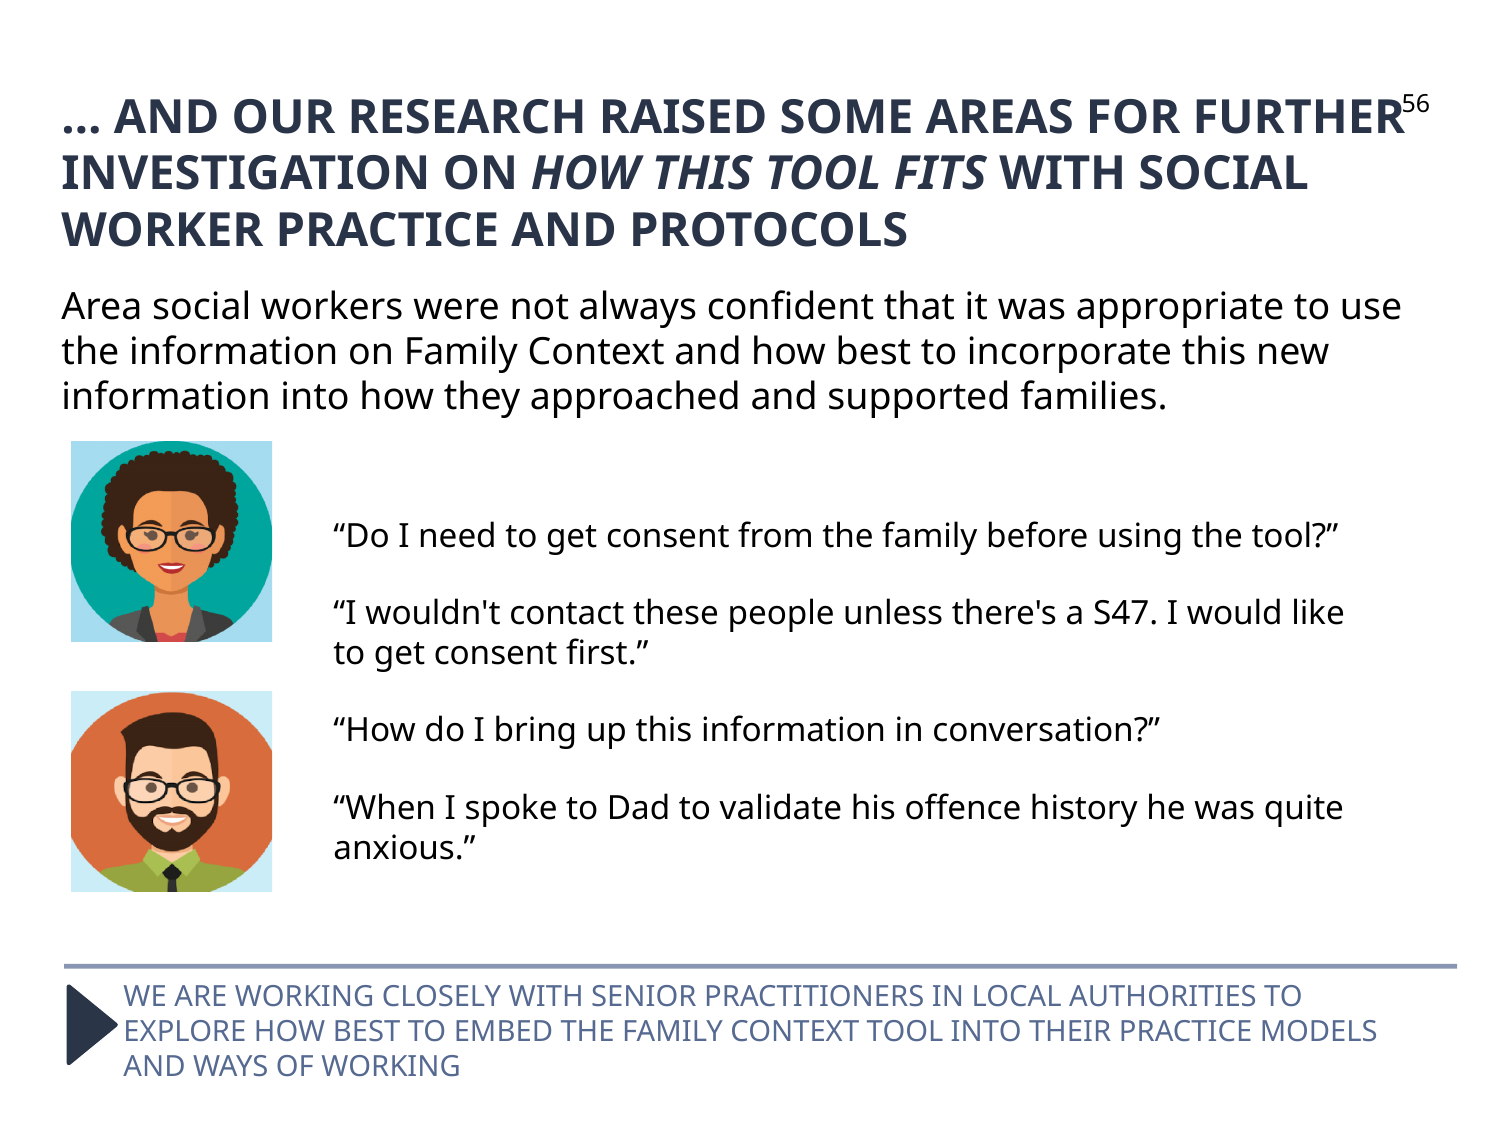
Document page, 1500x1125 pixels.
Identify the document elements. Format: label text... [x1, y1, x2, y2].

text_box “Do I need to get consent from the family before using the tool?” “I wouldn't contact these people unless there's a S47. I would like to get consent first.” “How do I bring up this information in conversation?” “When I spoke to Dad to validate his offence history he was quite anxious.” [333, 513, 1362, 963]
picture [71, 441, 273, 642]
text_box Area social workers were not always confident that it was appropriate to use the information on Family Context and how best to incorporate this new information into how they approached and supported families. [61, 281, 1405, 983]
text_box [68, 986, 116, 1064]
text_box WE ARE WORKING CLOSELY WITH SENIOR PRACTITIONERS IN LOCAL AUTHORITIES TO EXPLORE HOW BEST TO EMBED THE FAMILY CONTEXT TOOL INTO THEIR PRACTICE MODELS AND WAYS OF WORKING [123, 977, 1433, 1083]
text_box … AND OUR RESEARCH RAISED SOME AREAS FOR FURTHER INVESTIGATION ON HOW THIS TOOL FITS WITH SOCIAL WORKER PRACTICE AND PROTOCOLS [61, 85, 1500, 256]
slide_number <number> [1388, 87, 1431, 148]
picture [71, 691, 273, 892]
text_box “Do I need to get consent from the family before using the tool?” “I wouldn't contact these people unless there's a S47. I would like to get consent first.” “How do I bring up this information in conversation?” “When I spoke to Dad to validate his offence history he was quite anxious.” [333, 969, 1362, 977]
